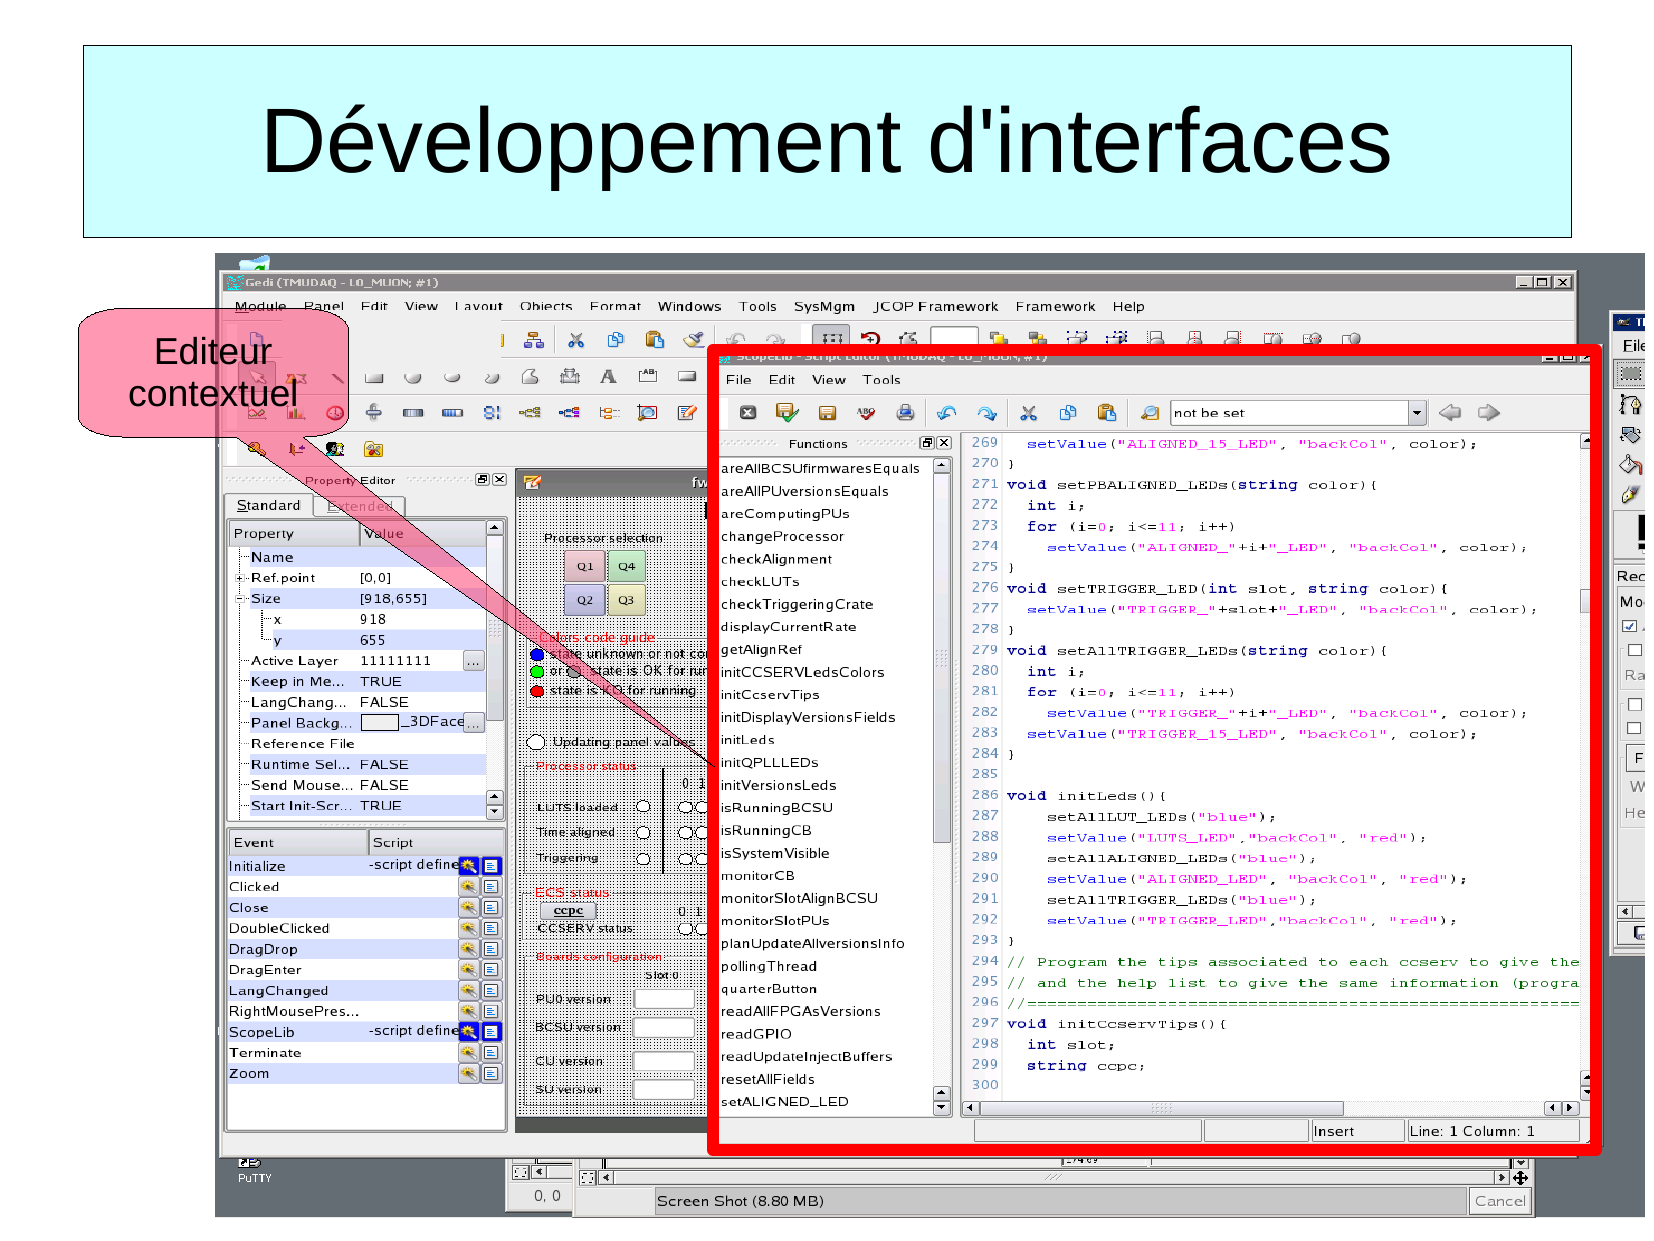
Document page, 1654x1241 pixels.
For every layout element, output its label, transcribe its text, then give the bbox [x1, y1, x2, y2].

title Développement d'interfaces [83, 45, 1572, 238]
text_box Editeur contextuel [78, 308, 715, 767]
picture [215, 253, 1645, 1218]
picture [719, 356, 1590, 1144]
